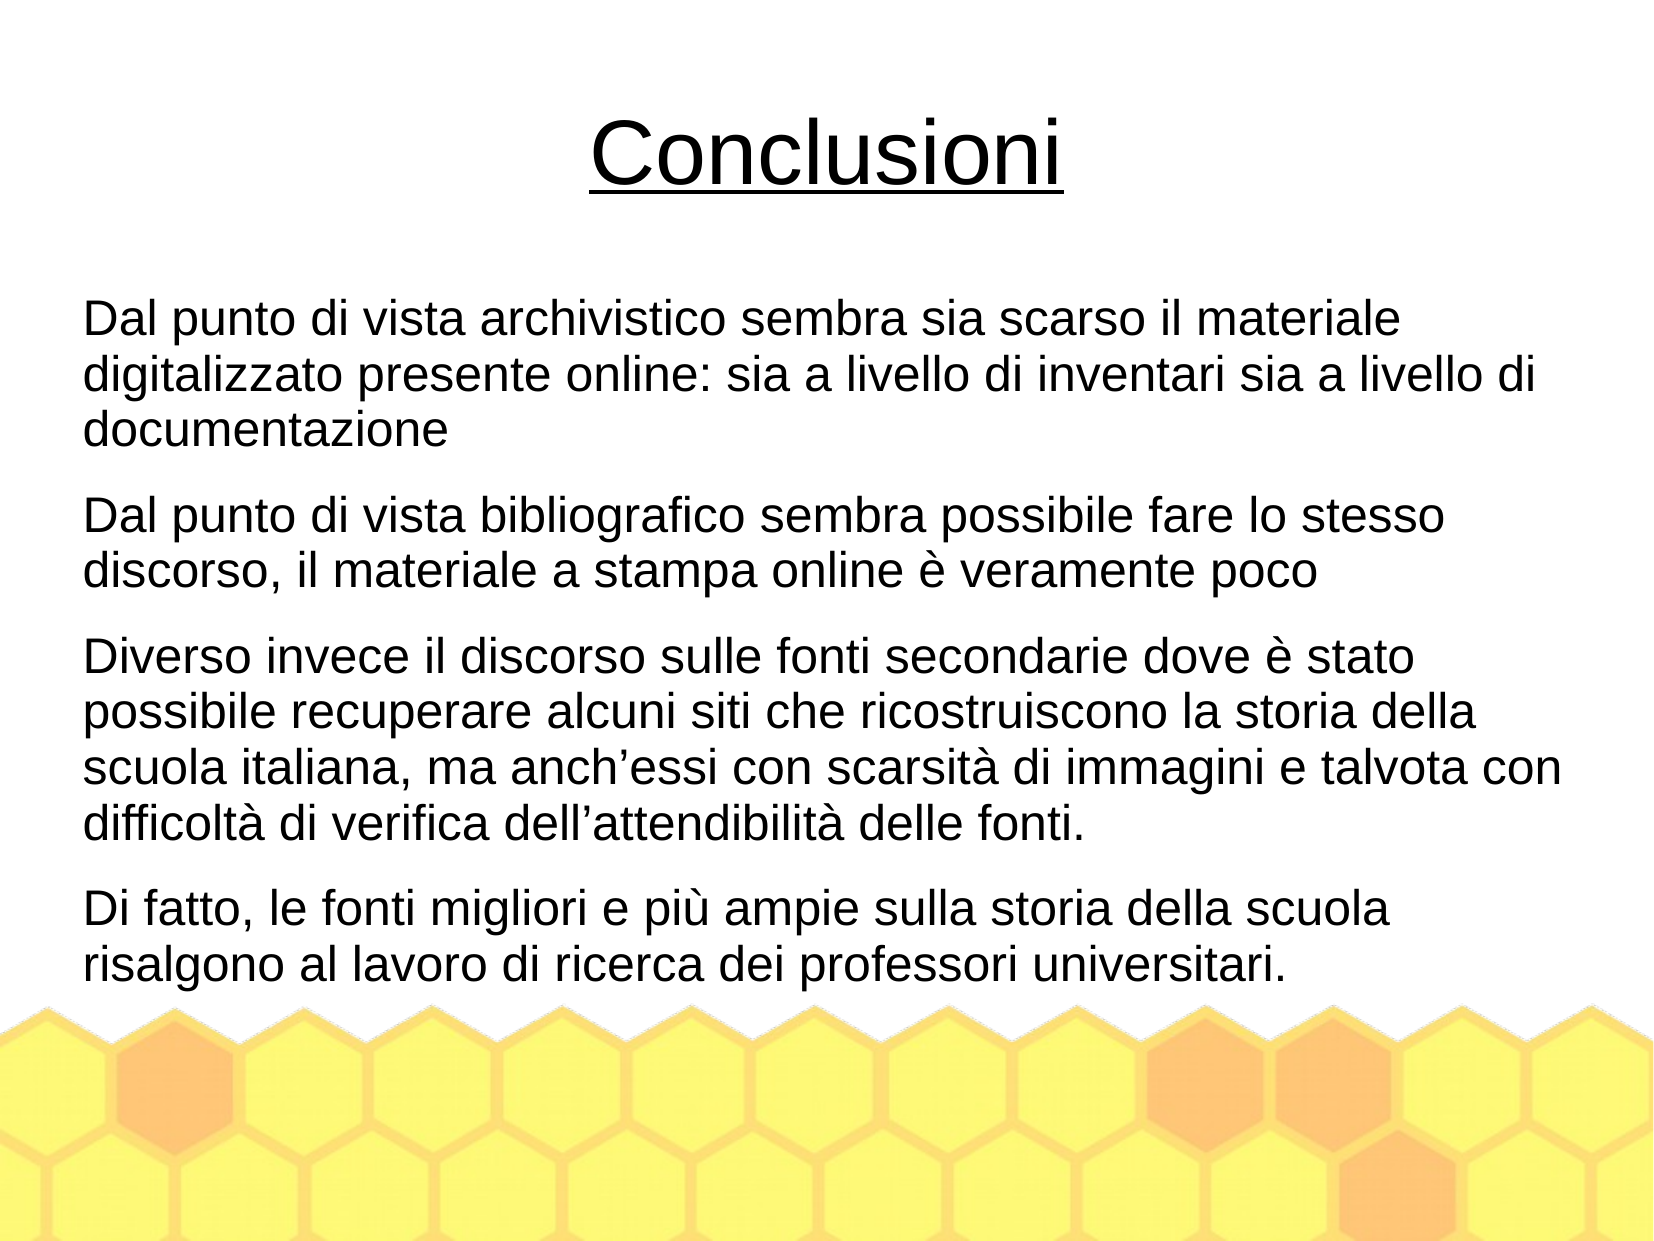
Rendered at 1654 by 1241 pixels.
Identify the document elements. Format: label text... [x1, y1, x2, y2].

title Conclusioni [82, 49, 1571, 257]
picture [0, 1001, 1654, 1241]
list Dal punto di vista archivistico sembra sia scarso il materiale digitalizzato presente online: sia a livello di inventari sia a livello di documentazione Dal punto di vista bibliografico sembra possibile fare lo stesso discorso, il materiale a stampa online è veramente poco Diverso invece il discorso sulle fonti secondarie dove è stato possibile recuperare alcuni siti che ricostruiscono la storia della scuola italiana, ma anch’essi con scarsità di immagini e talvota con difficoltà di verifica dell’attendibilità delle fonti. Di fatto, le fonti migliori e più ampie sulla storia della scuola risalgono al lavoro di ricerca dei professori universitari. [82, 290, 1571, 1010]
